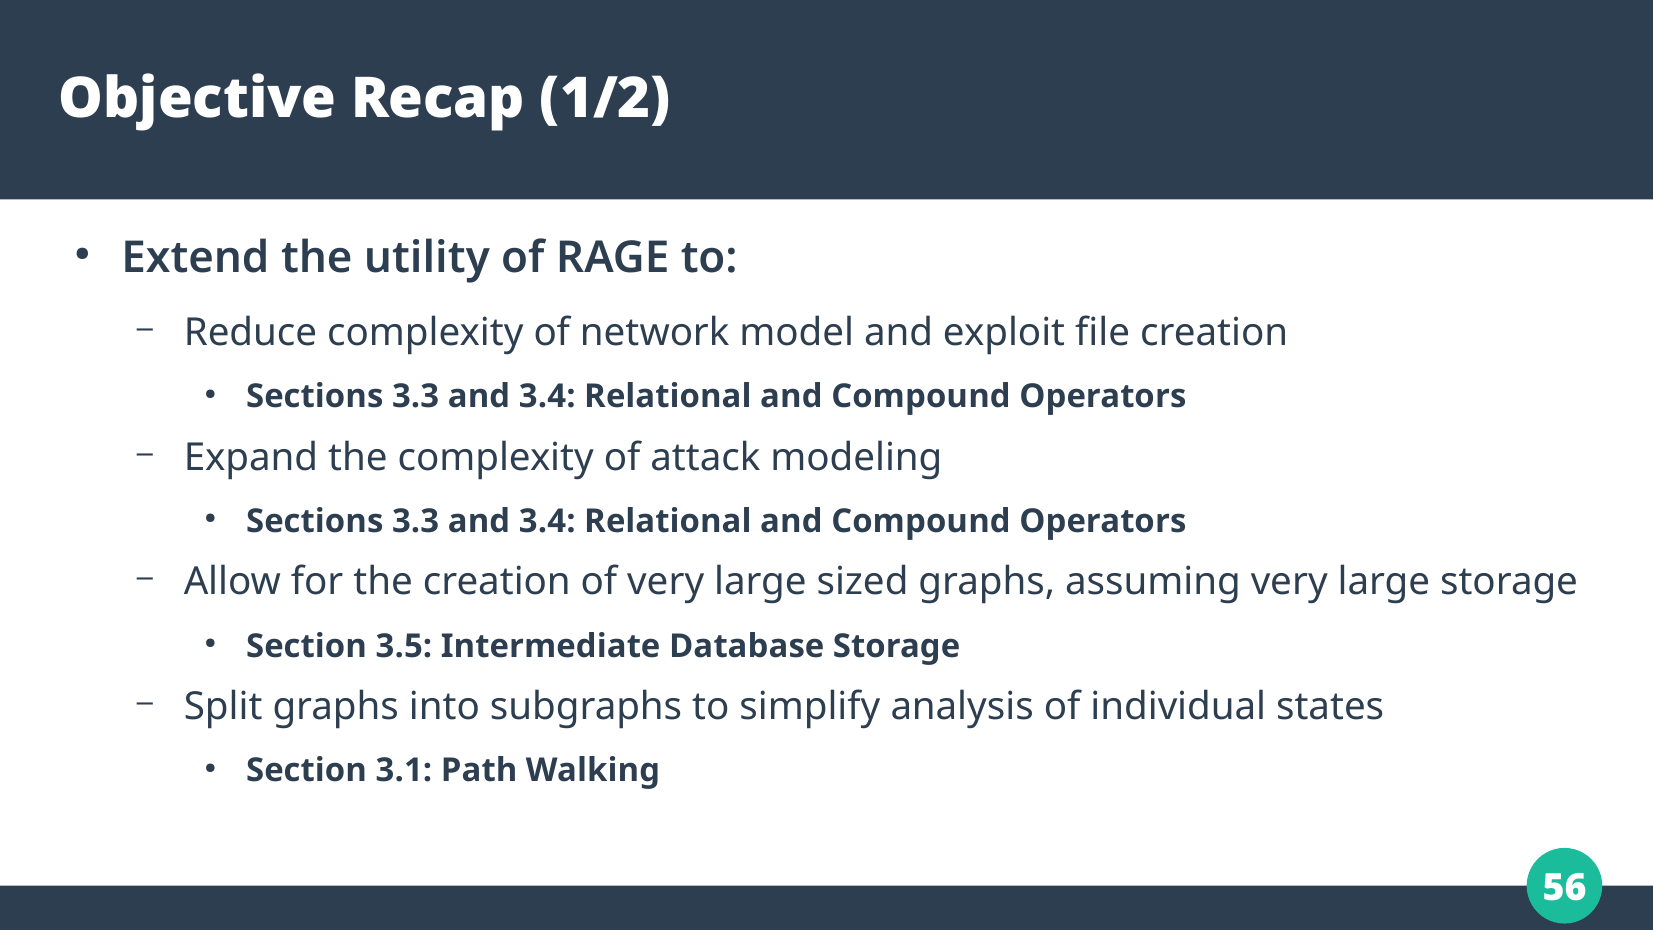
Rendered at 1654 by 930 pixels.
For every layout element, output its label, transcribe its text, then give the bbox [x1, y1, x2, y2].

title Objective Recap (1/2) [58, 36, 1594, 155]
list Extend the utility of RAGE to: Reduce complexity of network model and exploit file creation Sections 3.3 and 3.4: Relational and Compound Operators Expand the complexity of attack modeling Sections 3.3 and 3.4: Relational and Compound Operators Allow for the creation of very large sized graphs, assuming very large storage Section 3.5: Intermediate Database Storage Split graphs into subgraphs to simplify analysis of individual states Section 3.1: Path Walking [58, 225, 1594, 846]
